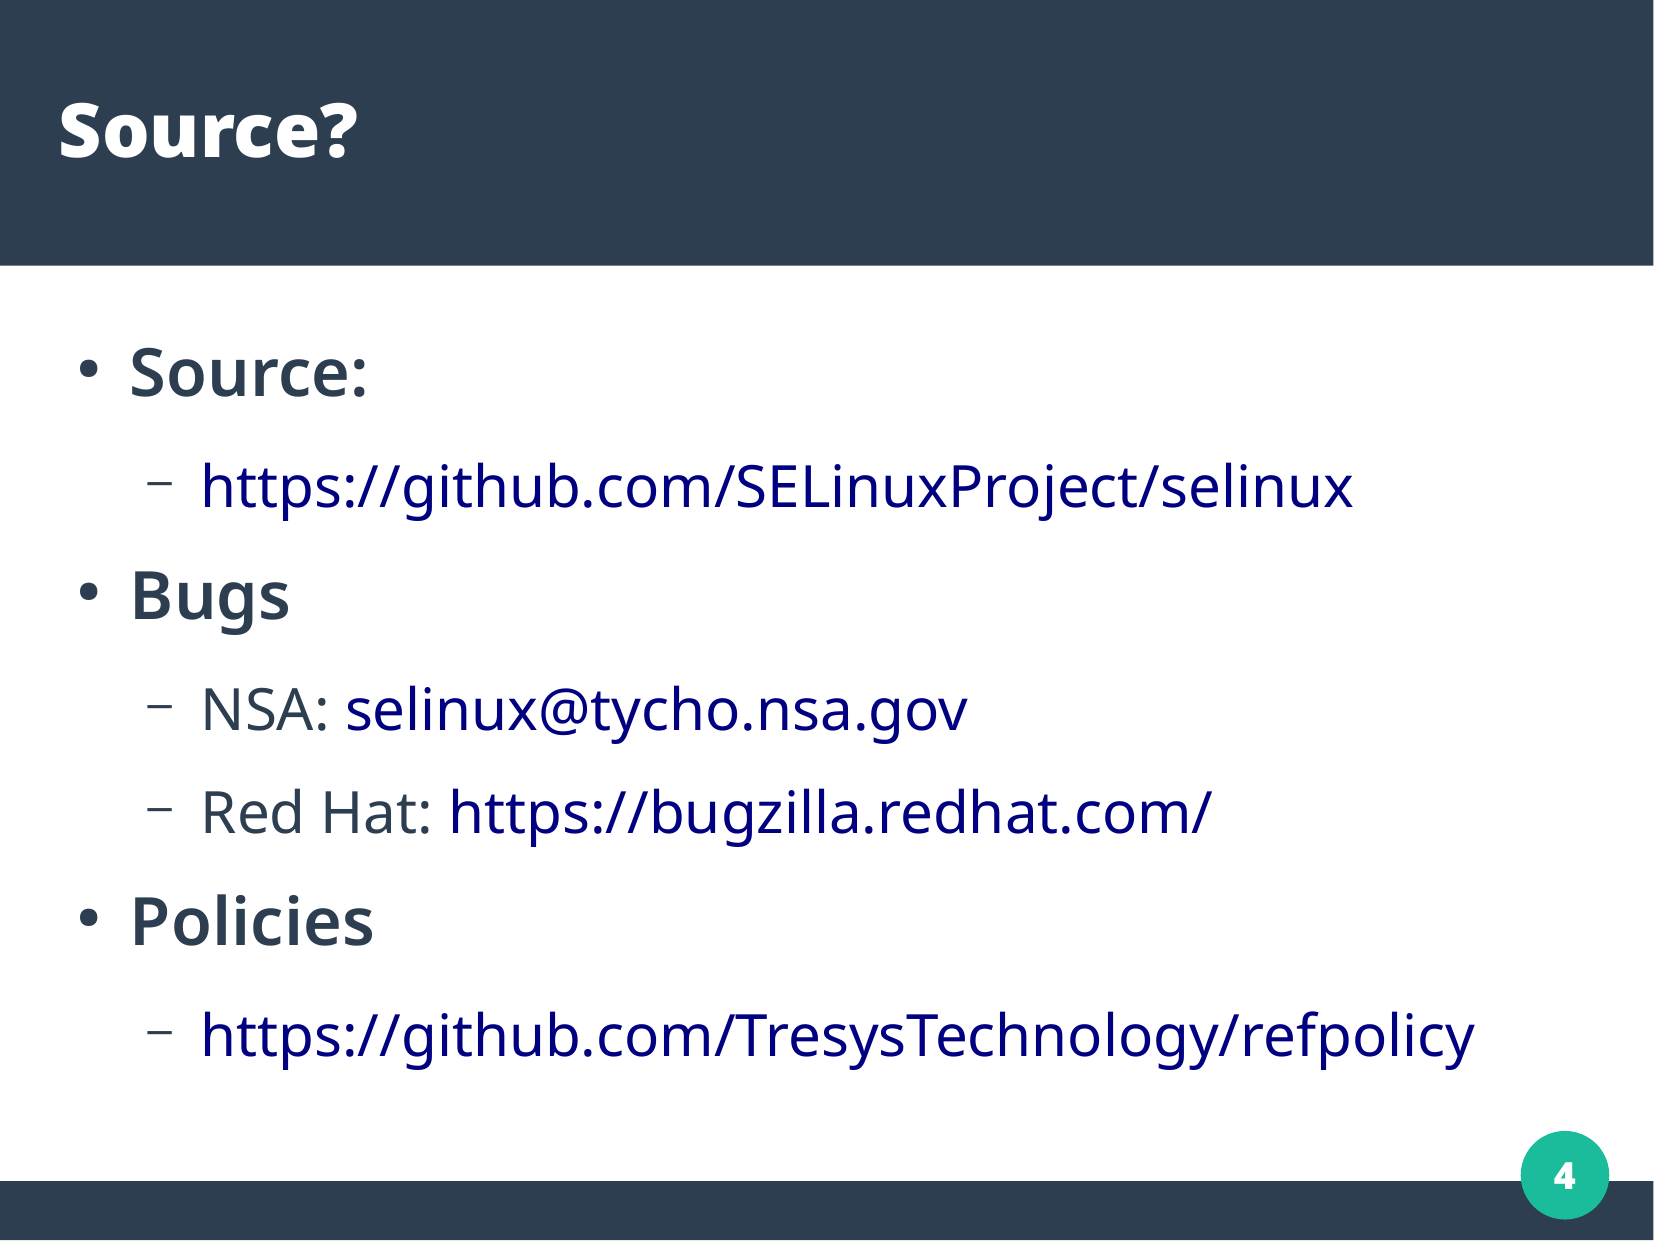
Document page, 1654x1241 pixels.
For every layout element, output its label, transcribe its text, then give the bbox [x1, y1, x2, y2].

title Source? [59, 49, 1595, 207]
list Source: https://github.com/SELinuxProject/selinux Bugs NSA: selinux@tycho.nsa.gov Red Hat: https://bugzilla.redhat.com/ Policies https://github.com/TresysTechnology/refpolicy [59, 324, 1595, 1152]
